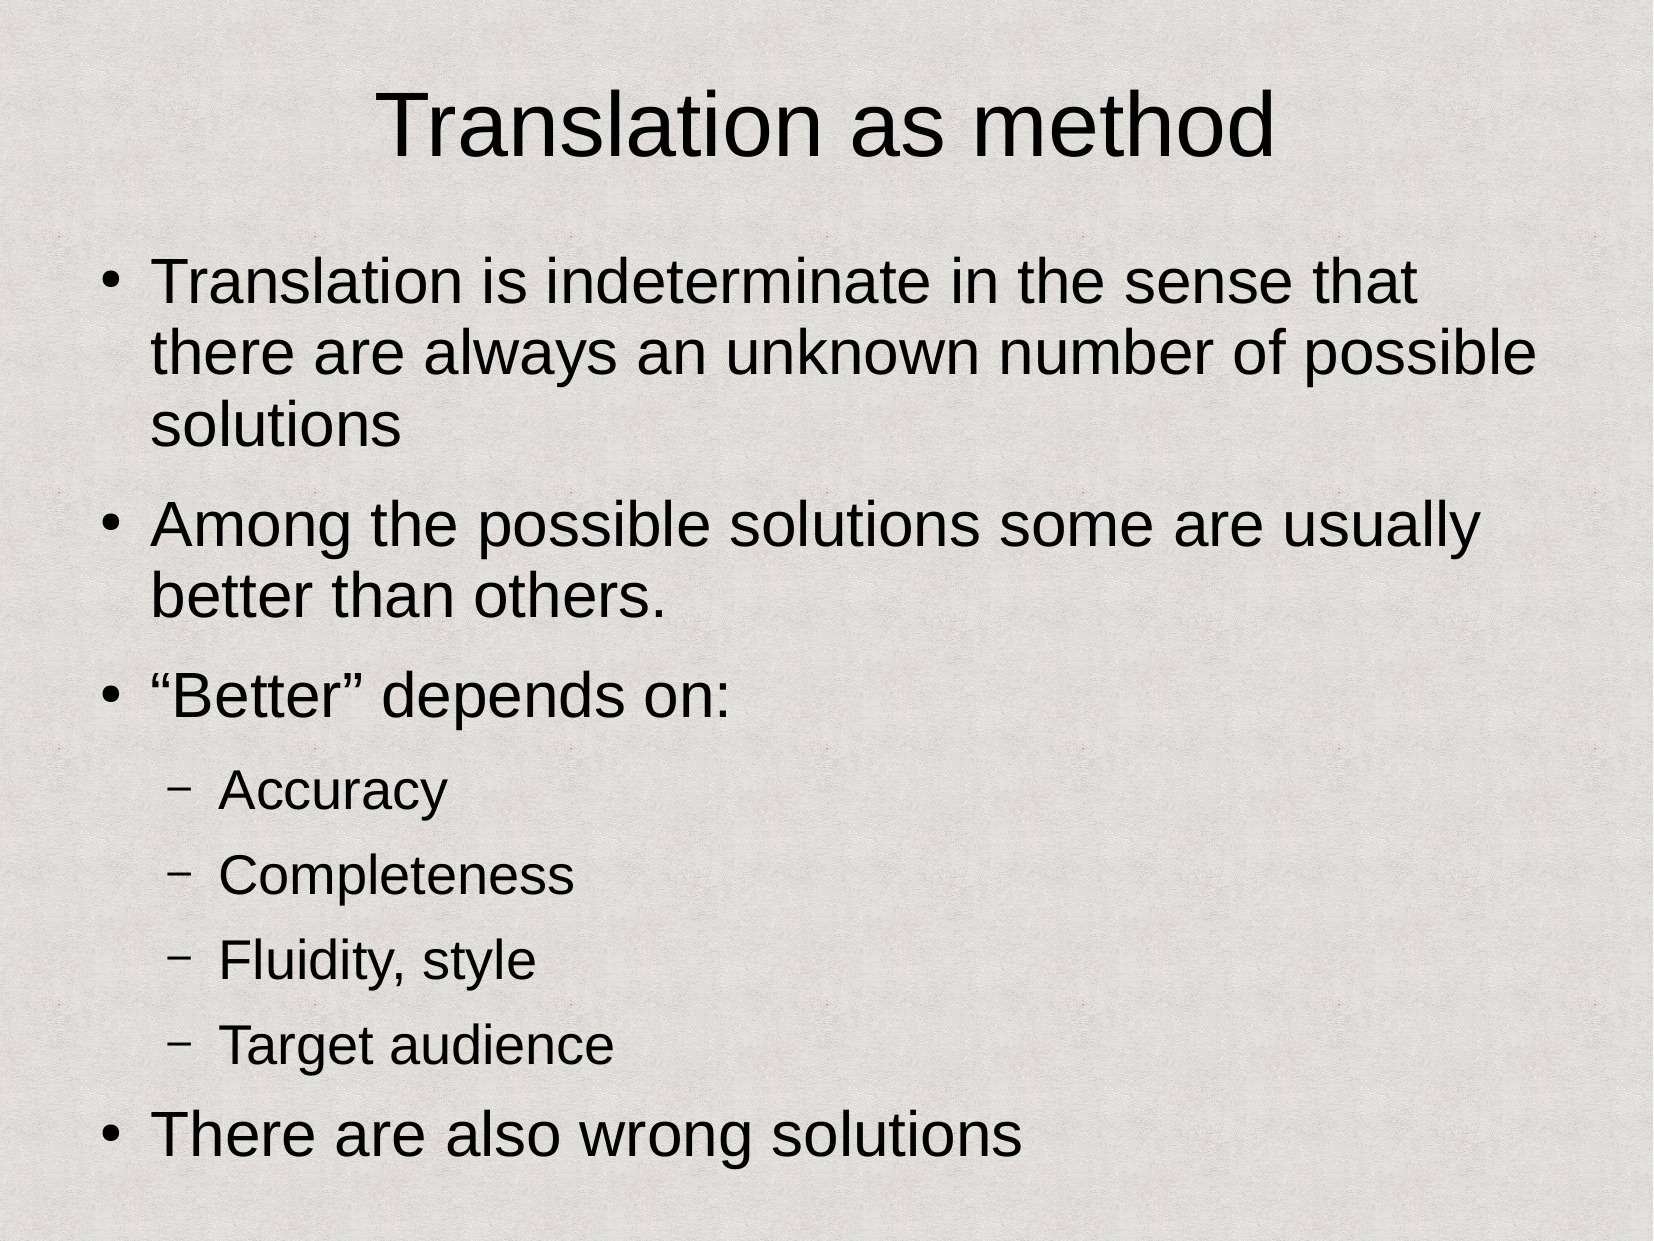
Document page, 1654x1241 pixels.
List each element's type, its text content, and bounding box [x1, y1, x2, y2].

list Translation is indeterminate in the sense that there are always an unknown number of possible solutions Among the possible solutions some are usually better than others. “Better” depends on: Accuracy Completeness Fluidity, style Target audience There are also wrong solutions [82, 245, 1571, 1181]
title Translation as method [82, 21, 1571, 229]
picture [0, 0, 1654, 1241]
